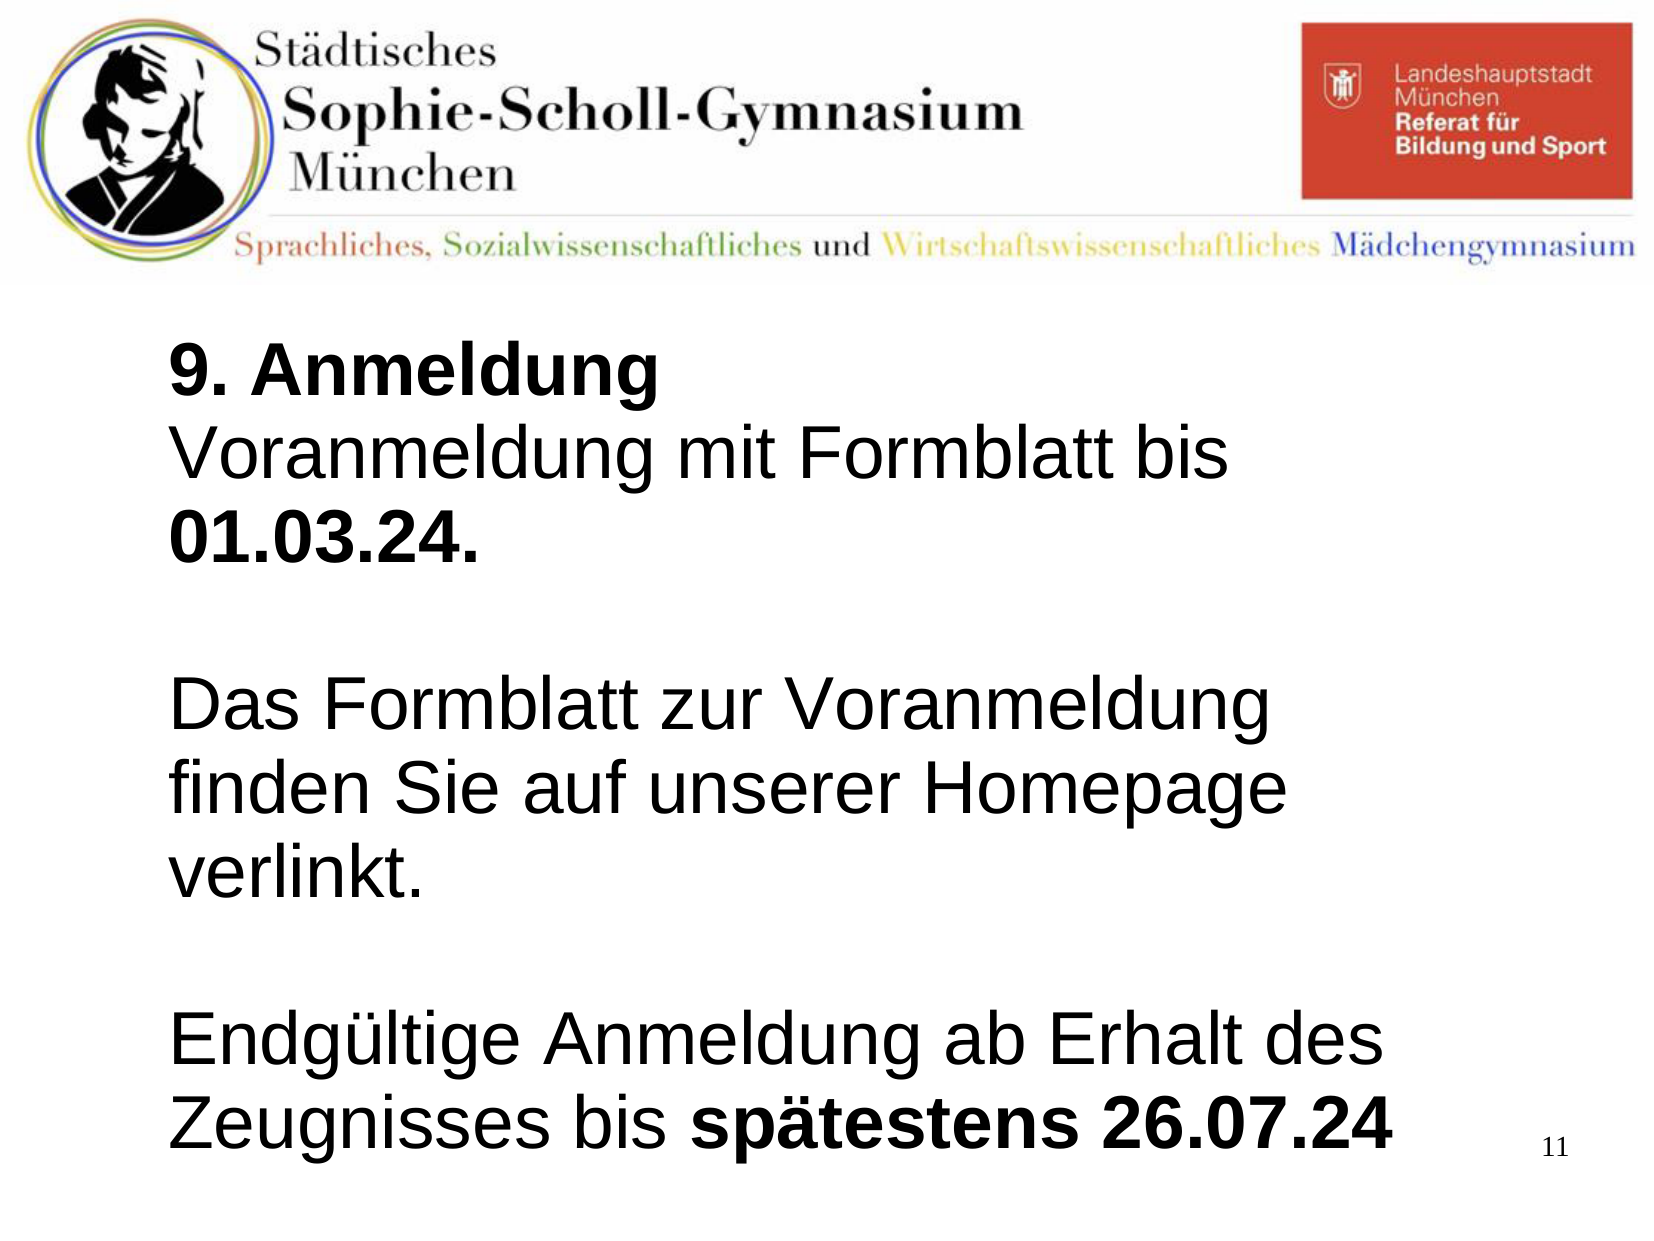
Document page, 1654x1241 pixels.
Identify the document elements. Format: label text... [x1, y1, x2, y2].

picture [0, 0, 1654, 285]
text_box 9. Anmeldung Voranmeldung mit Formblatt bis 01.03.24. Das Formblatt zur Voranmeldung finden Sie auf unserer Homepage verlinkt. Endgültige Anmeldung ab Erhalt des Zeugnisses bis spätestens 26.07.24 [153, 316, 1512, 1238]
